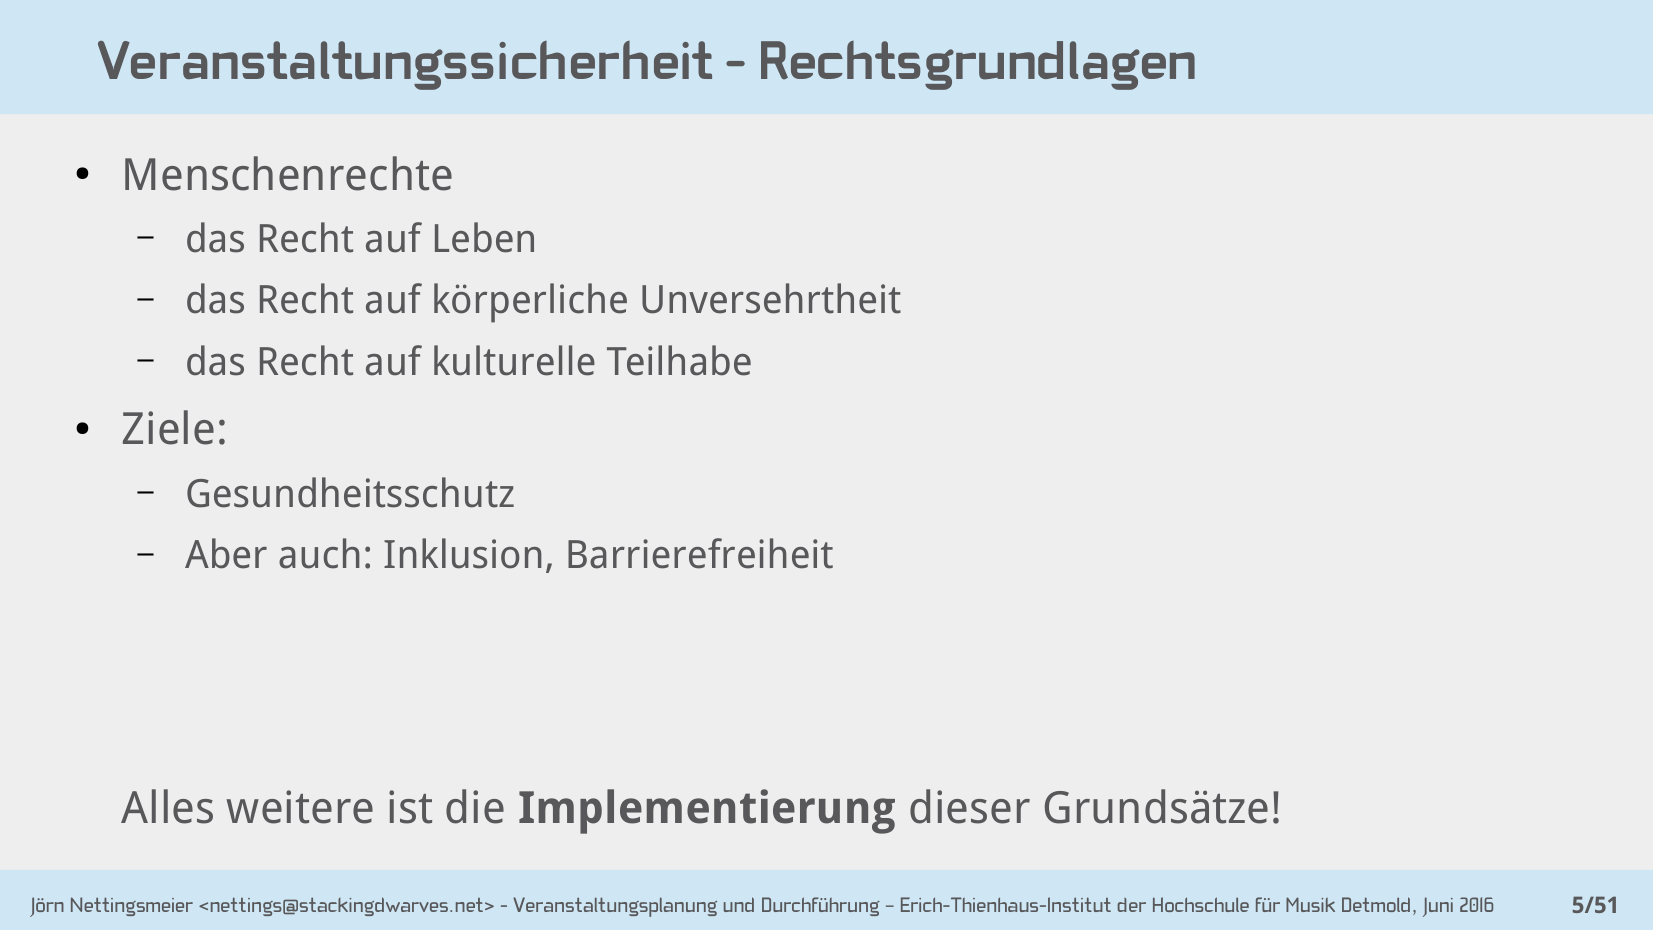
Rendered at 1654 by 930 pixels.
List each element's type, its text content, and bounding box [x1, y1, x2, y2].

list Menschenrechte das Recht auf Leben das Recht auf körperliche Unversehrtheit das Recht auf kulturelle Teilhabe Ziele: Gesundheitsschutz Aber auch: Inklusion, Barrierefreiheit Alles weitere ist die Implementierung dieser Grundsätze! [58, 148, 1576, 838]
title Veranstaltungssicherheit - Rechtsgrundlagen [97, 0, 1337, 126]
